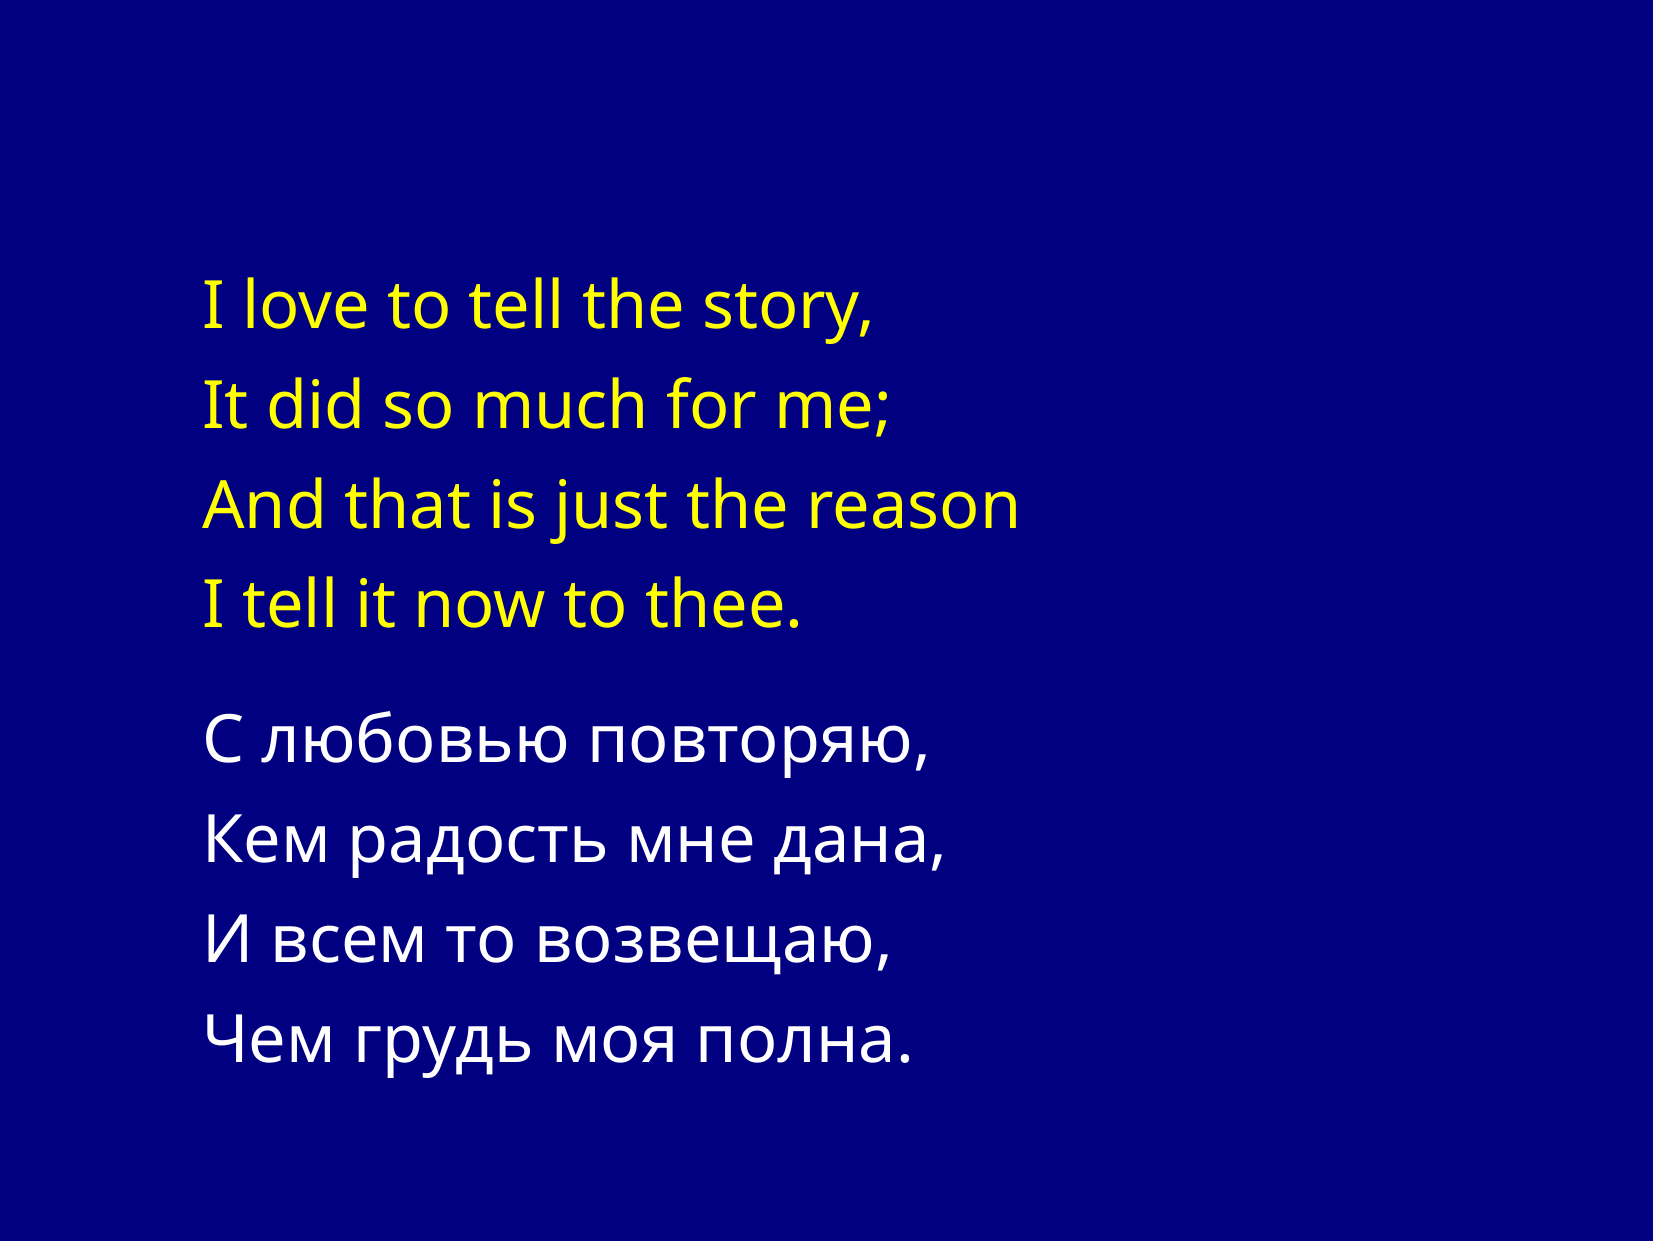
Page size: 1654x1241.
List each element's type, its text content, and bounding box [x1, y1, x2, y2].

text_box I love to tell the story, It did so much for me; And that is just the reason I tell it now to thee. [75, 150, 1576, 638]
text_box С любовью повторяю, Кем радость мне дана, И всем то возвещаю, Чем грудь моя полна. [75, 675, 1576, 1163]
